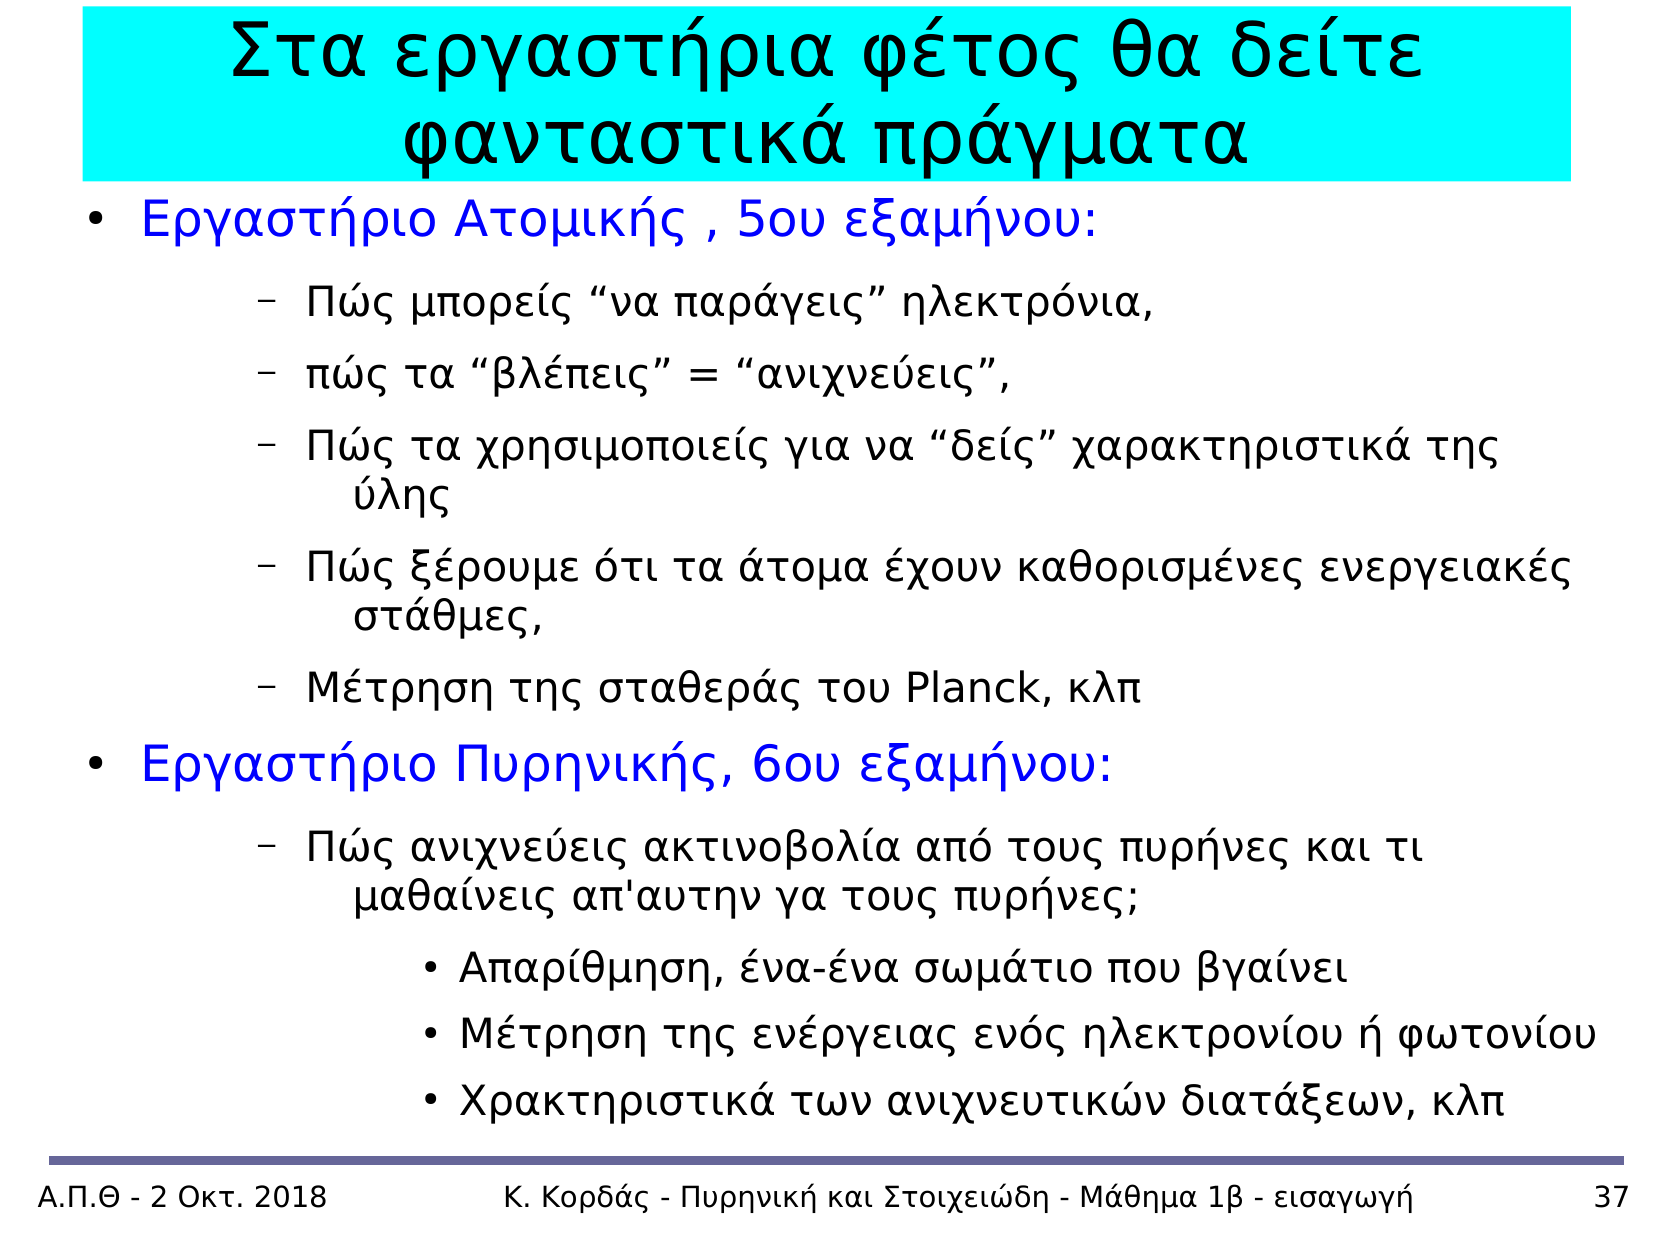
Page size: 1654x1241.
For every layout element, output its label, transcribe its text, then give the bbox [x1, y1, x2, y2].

list Εργαστήριο Ατομικής , 5ου εξαμήνου: Πώς μπορείς “να παράγεις” ηλεκτρόνια, πώς τα “βλέπεις” = “ανιχνεύεις”, Πώς τα χρησιμοποιείς για να “δείς” χαρακτηριστικά της ύλης Πώς ξέρουμε ότι τα άτομα έχουν καθορισμένες ενεργειακές στάθμες, Μέτρηση της σταθεράς του Planck, κλπ Εργαστήριο Πυρηνικής, 6ου εξαμήνου: Πώς ανιχνεύεις ακτινοβολία από τους πυρήνες και τι μαθαίνεις απ'αυτην γα τους πυρήνες; Απαρίθμηση, ένα-ένα σωμάτιο που βγαίνει Μέτρηση της ενέργειας ενός ηλεκτρονίου ή φωτονίου Χρακτηριστικά των ανιχνευτικών διατάξεων, κλπ [69, 190, 1613, 1167]
title Στα εργαστήρια φέτος θα δείτε φανταστικά πράγματα [82, 6, 1571, 182]
